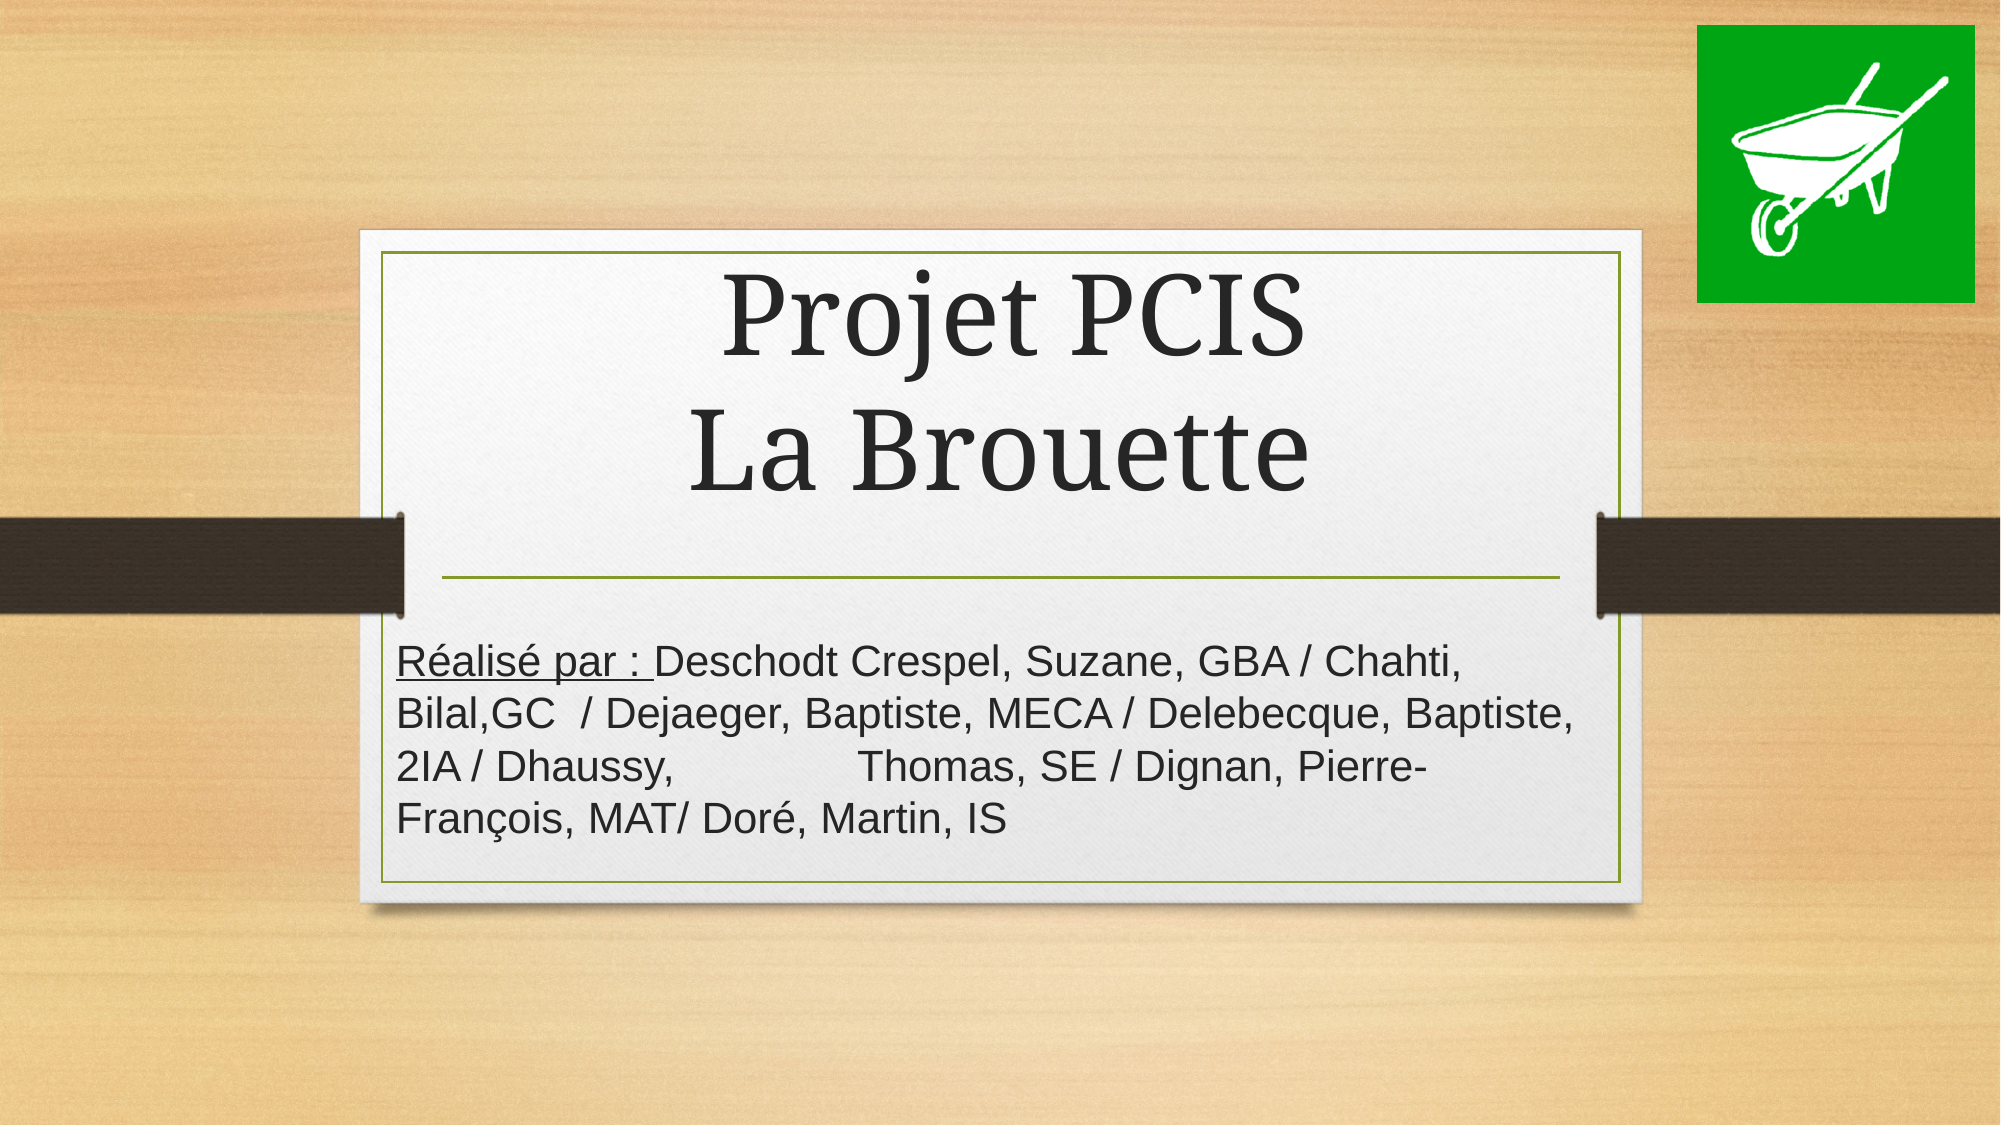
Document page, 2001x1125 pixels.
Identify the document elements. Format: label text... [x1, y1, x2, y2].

picture [1697, 25, 1975, 303]
subtitle Réalisé par : Deschodt Crespel, Suzane, GBA / Chahti, Bilal,GC / Dejaeger, Baptiste, MECA / Delebecque, Baptiste, 2IA / Dhaussy, Thomas, SE / Dignan, Pierre-François, MAT/ Doré, Martin, IS [380, 624, 1620, 897]
title Projet PCIS La Brouette [264, 129, 1765, 521]
